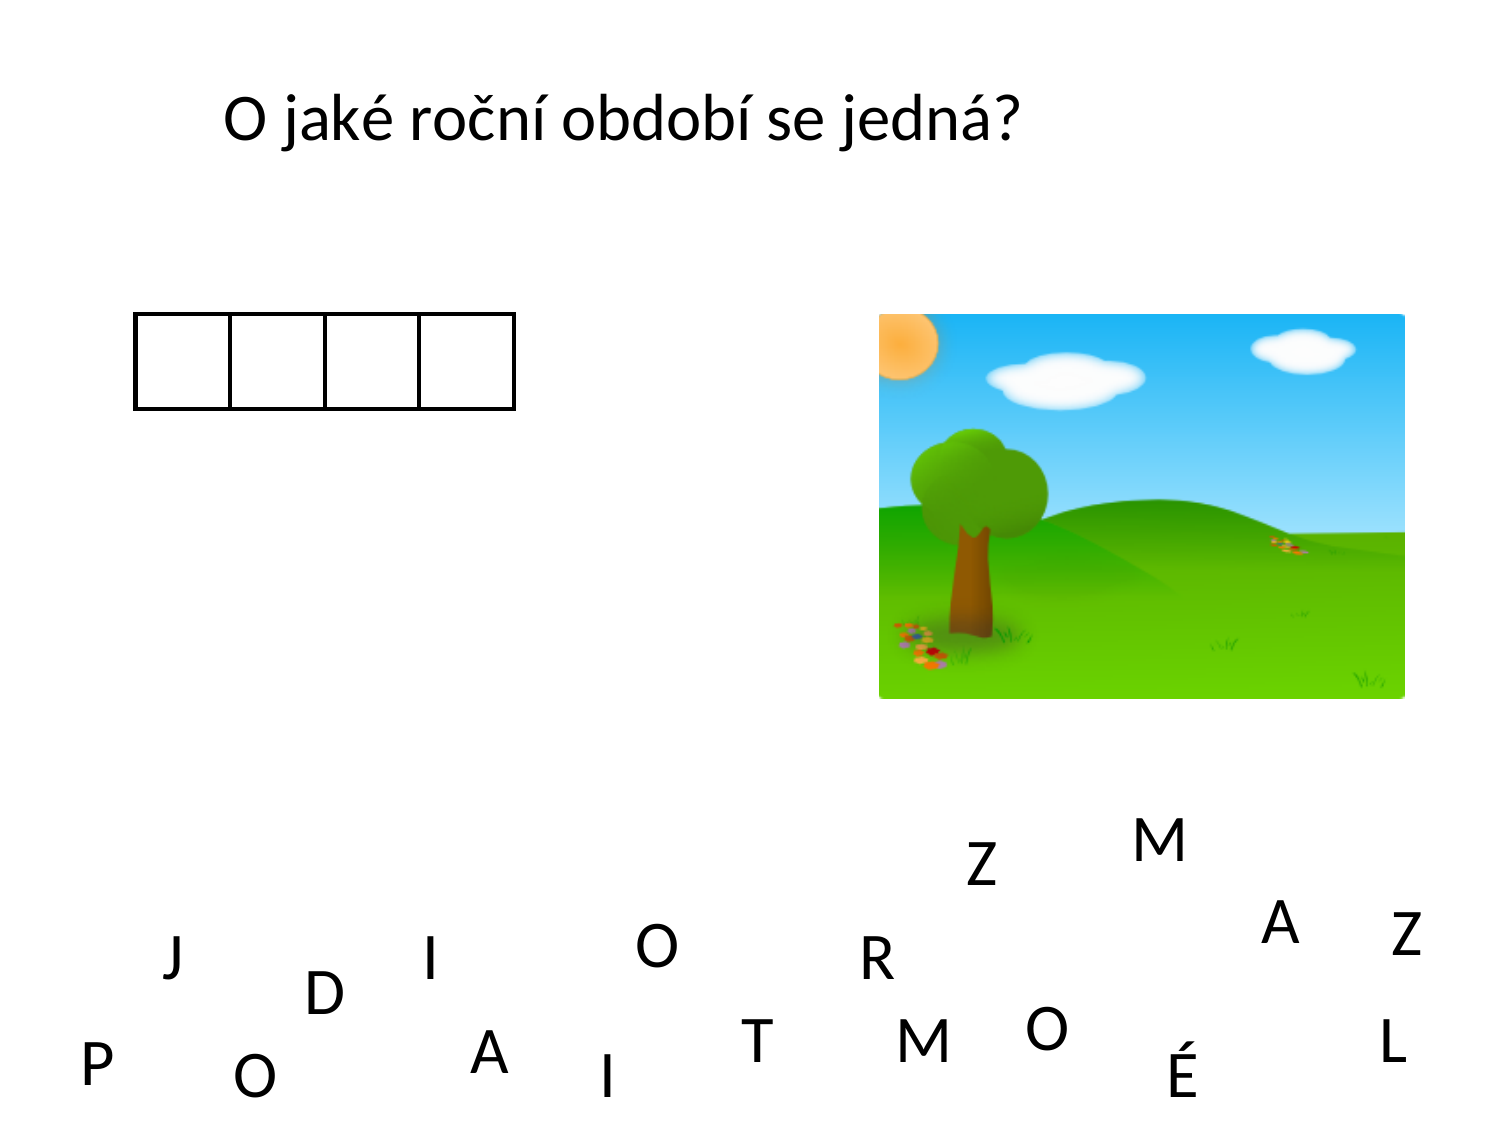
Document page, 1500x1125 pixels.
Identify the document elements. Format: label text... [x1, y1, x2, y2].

text_box A [1246, 869, 1315, 965]
text_box L [1364, 987, 1423, 1084]
text_box P [65, 1011, 130, 1107]
text_box O [218, 1023, 293, 1119]
text_box I [585, 1023, 632, 1119]
text_box D [289, 940, 361, 1036]
text_box O jaké roční období se jedná? [209, 66, 1039, 162]
text_box A [455, 999, 524, 1095]
text_box Z [1376, 881, 1438, 977]
text_box I [408, 904, 455, 1001]
text_box O [620, 893, 710, 989]
text_box O [1010, 976, 1085, 1072]
picture [879, 314, 1405, 699]
text_box M [1116, 786, 1204, 883]
text_box M [880, 987, 968, 1084]
text_box [135, 314, 514, 409]
text_box J [148, 904, 200, 1001]
text_box T [726, 987, 790, 1084]
text_box R [845, 904, 911, 1001]
text_box Z [951, 810, 1013, 907]
text_box É [1152, 1023, 1215, 1119]
